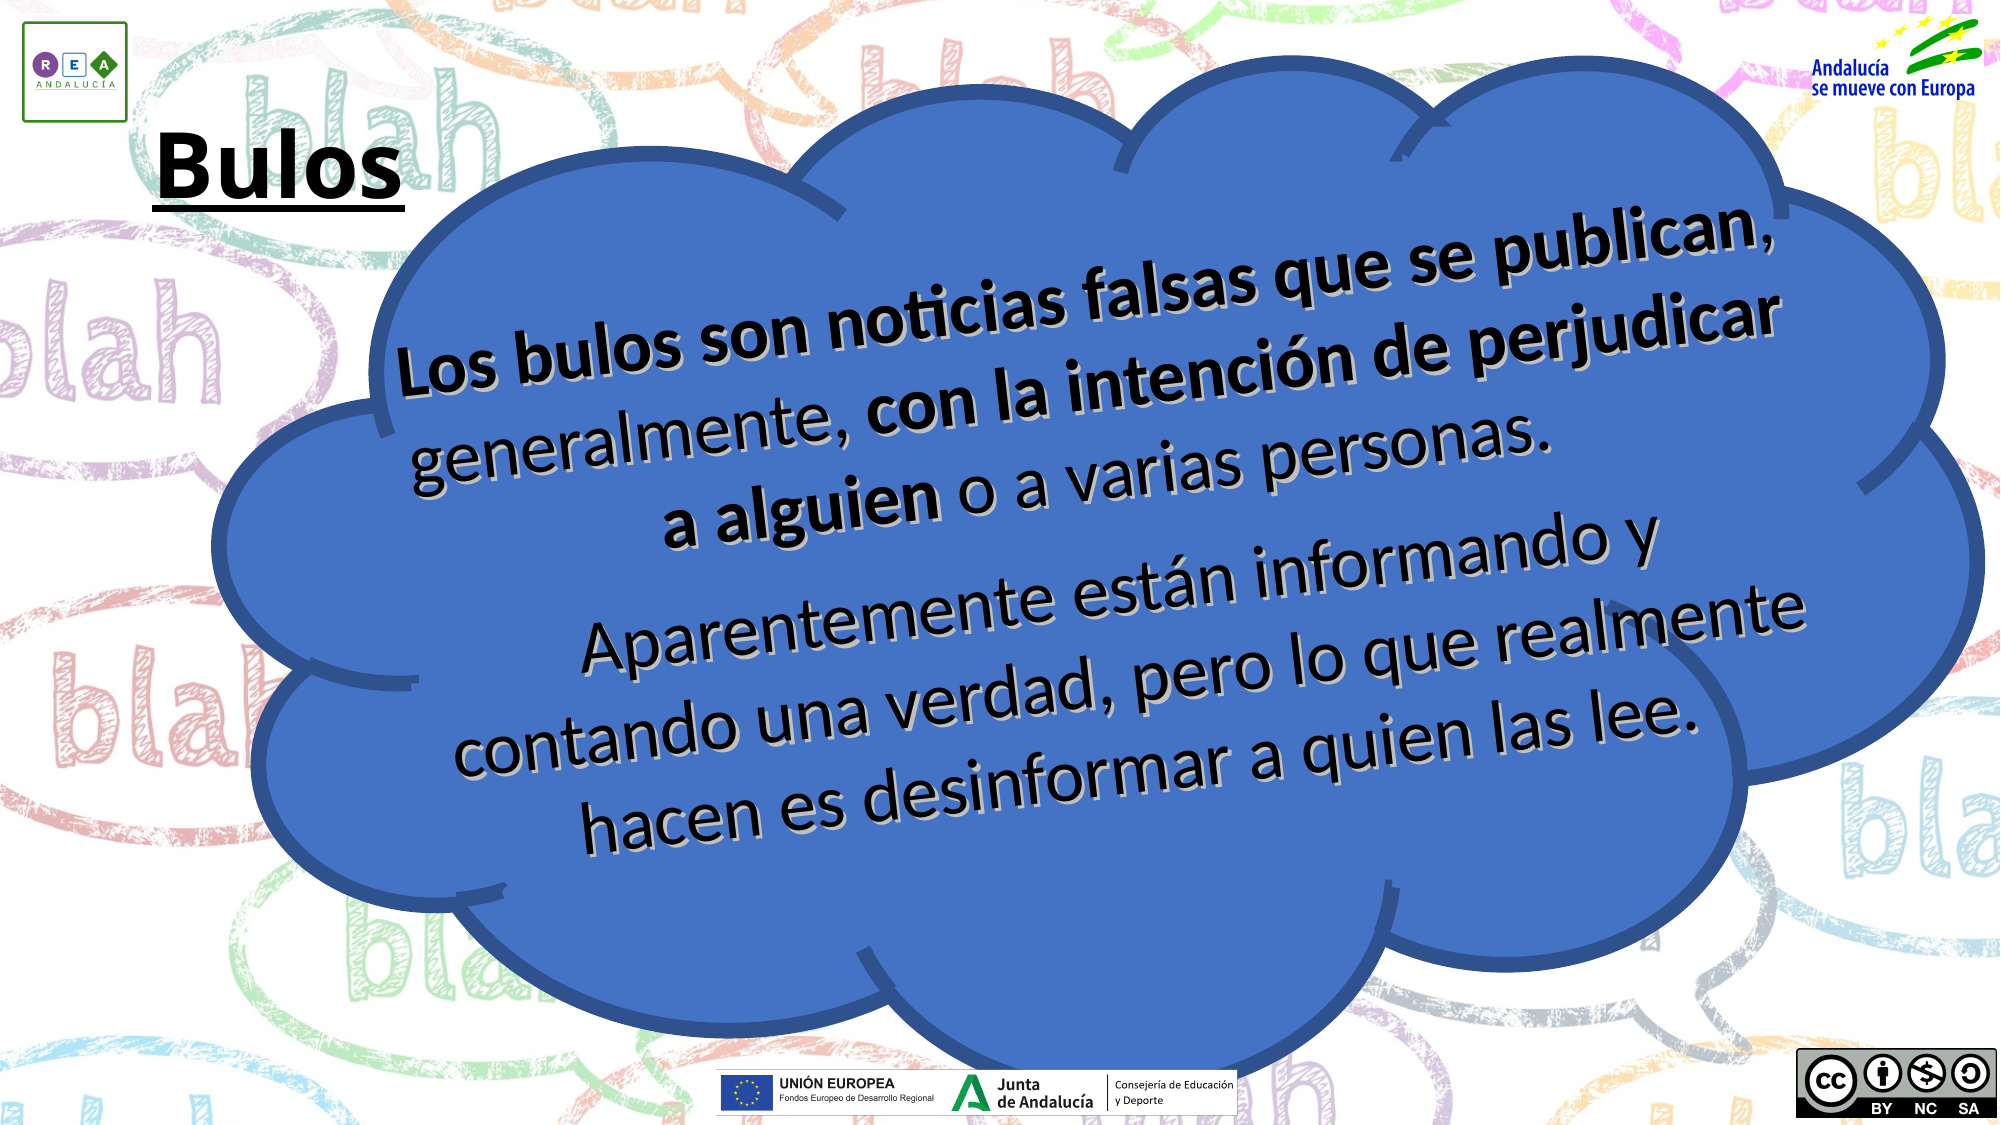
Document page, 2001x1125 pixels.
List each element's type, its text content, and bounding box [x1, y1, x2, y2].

text_box Los bulos son noticias falsas que se publican, generalmente, con la intención de perjudicar a alguien o a varias personas. Aparentemente están informando y contando una verdad, pero lo que realmente hacen es desinformar a quien las lee. [373, 155, 1850, 897]
picture [0, 0, 2000, 1125]
text_box [218, 195, 1978, 1068]
text_box [386, 63, 1765, 313]
title Bulos [137, 59, 1863, 278]
